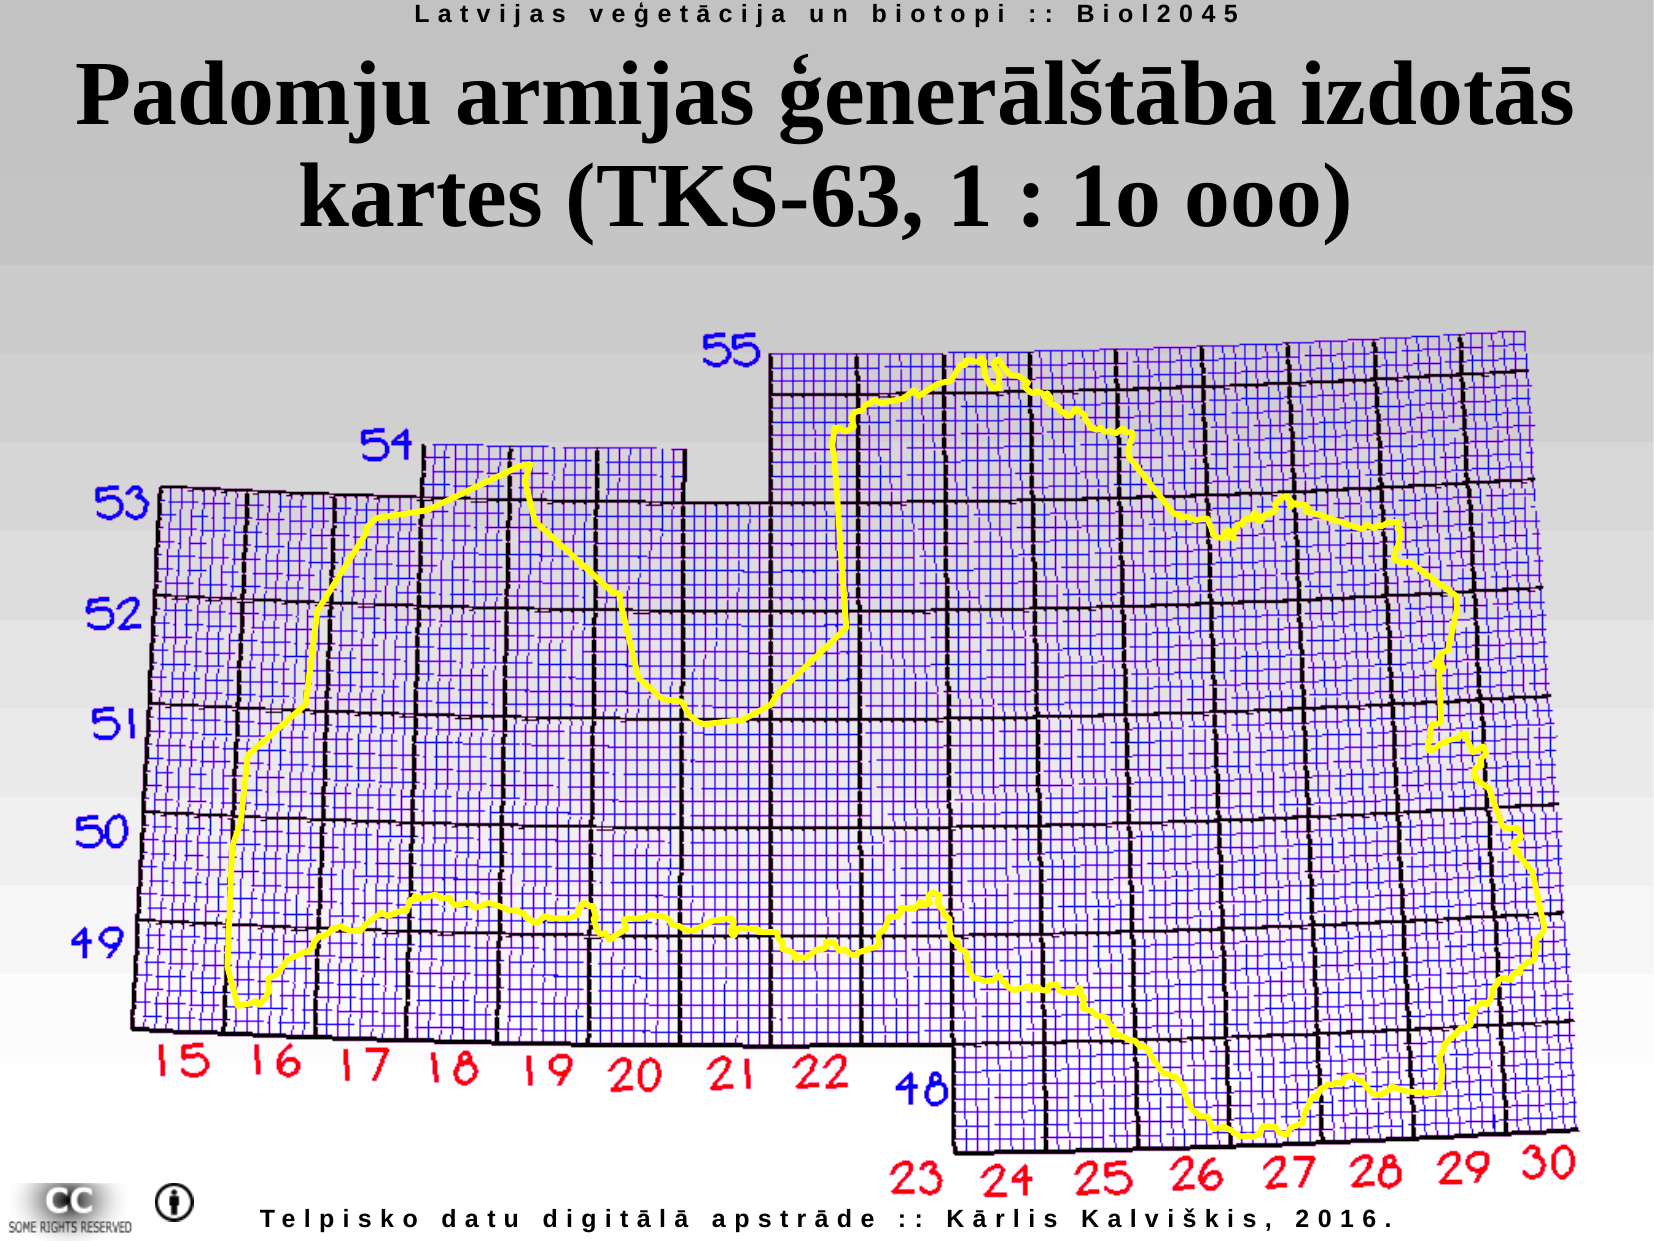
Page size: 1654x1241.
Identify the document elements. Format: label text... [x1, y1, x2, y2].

title Padomju armijas ģenerālštāba izdotās kartes (TKS-63, 1 : 1o ooo) [0, 1, 1654, 287]
picture [0, 287, 1654, 1241]
